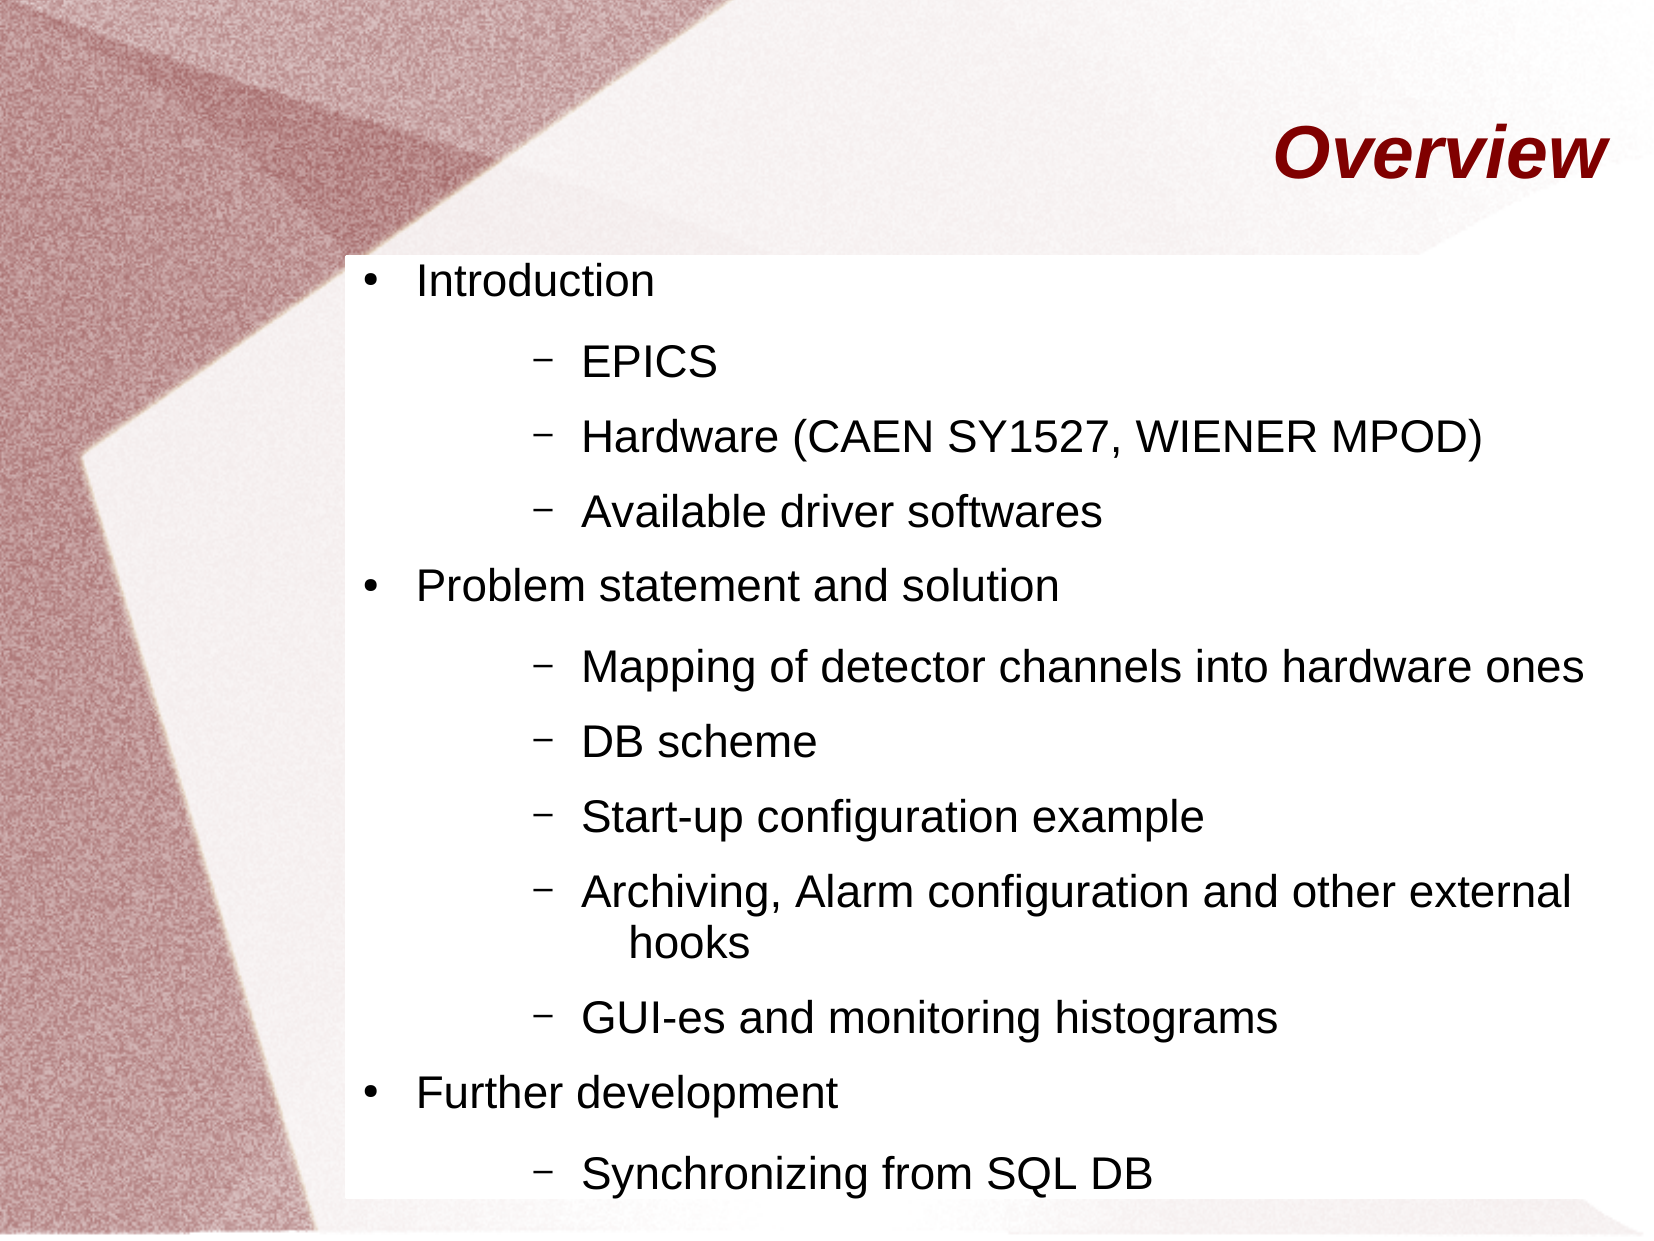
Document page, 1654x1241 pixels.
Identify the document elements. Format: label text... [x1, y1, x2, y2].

title Overview [596, 49, 1607, 257]
picture [0, 0, 1654, 1241]
list Introduction EPICS Hardware (CAEN SY1527, WIENER MPOD) Available driver softwares Problem statement and solution Mapping of detector channels into hardware ones DB scheme Start-up configuration example Archiving, Alarm configuration and other external hooks GUI-es and monitoring histograms Further development Synchronizing from SQL DB [345, 255, 1606, 1199]
